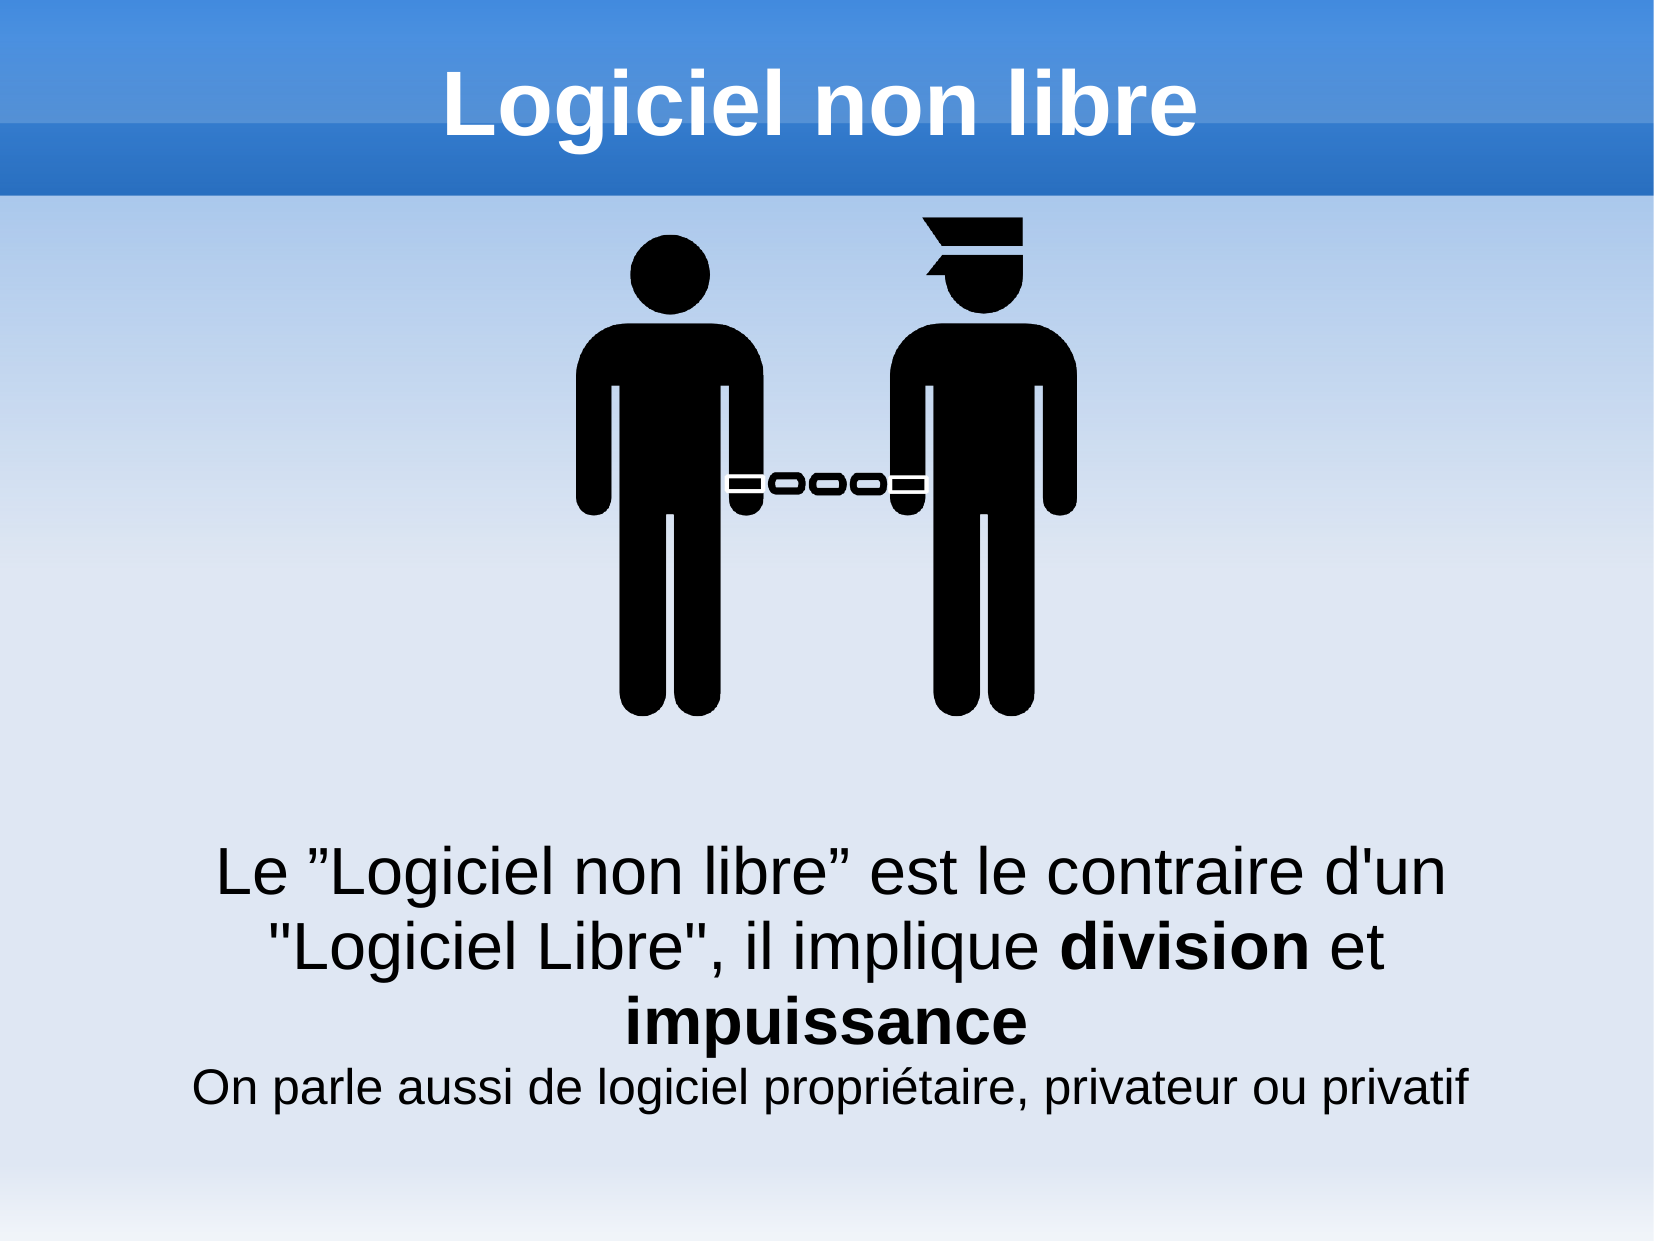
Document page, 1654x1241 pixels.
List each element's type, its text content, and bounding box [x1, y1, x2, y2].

picture [0, 0, 1654, 1241]
title Logiciel non libre [76, 0, 1565, 208]
text_box Le ”Logiciel non libre” est le contraire d'un "Logiciel Libre", il implique division et impuissance On parle aussi de logiciel propriétaire, privateur ou privatif [161, 827, 1493, 1160]
